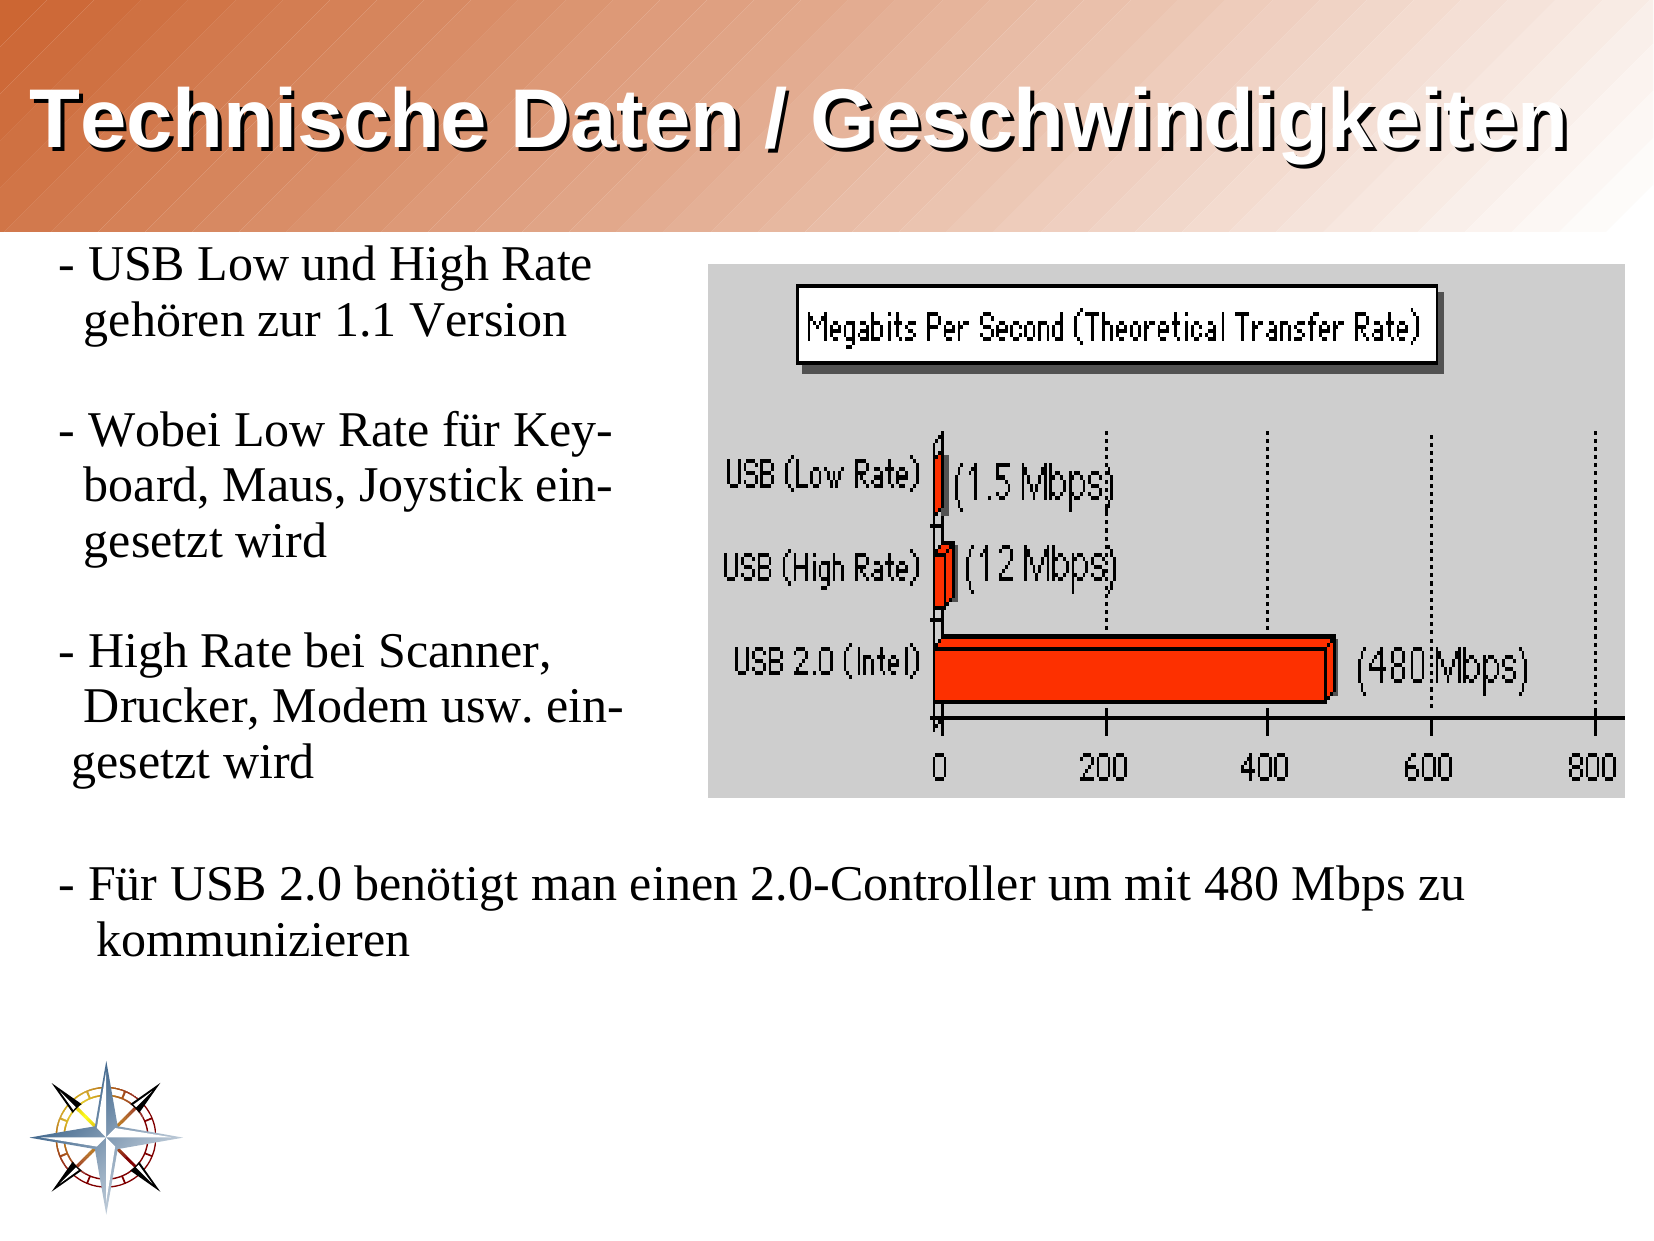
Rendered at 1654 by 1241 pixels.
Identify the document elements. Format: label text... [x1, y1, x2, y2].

text_box - USB Low und High Rate gehören zur 1.1 Version - Wobei Low Rate für Key- board, Maus, Joystick ein- gesetzt wird - High Rate bei Scanner, Drucker, Modem usw. ein- gesetzt wird [59, 236, 650, 800]
title Technische Daten / Geschwindigkeiten [29, 0, 1595, 238]
picture [708, 264, 1625, 798]
text_box - Für USB 2.0 benötigt man einen 2.0-Controller um mit 480 Mbps zu kommunizieren [59, 856, 1565, 975]
